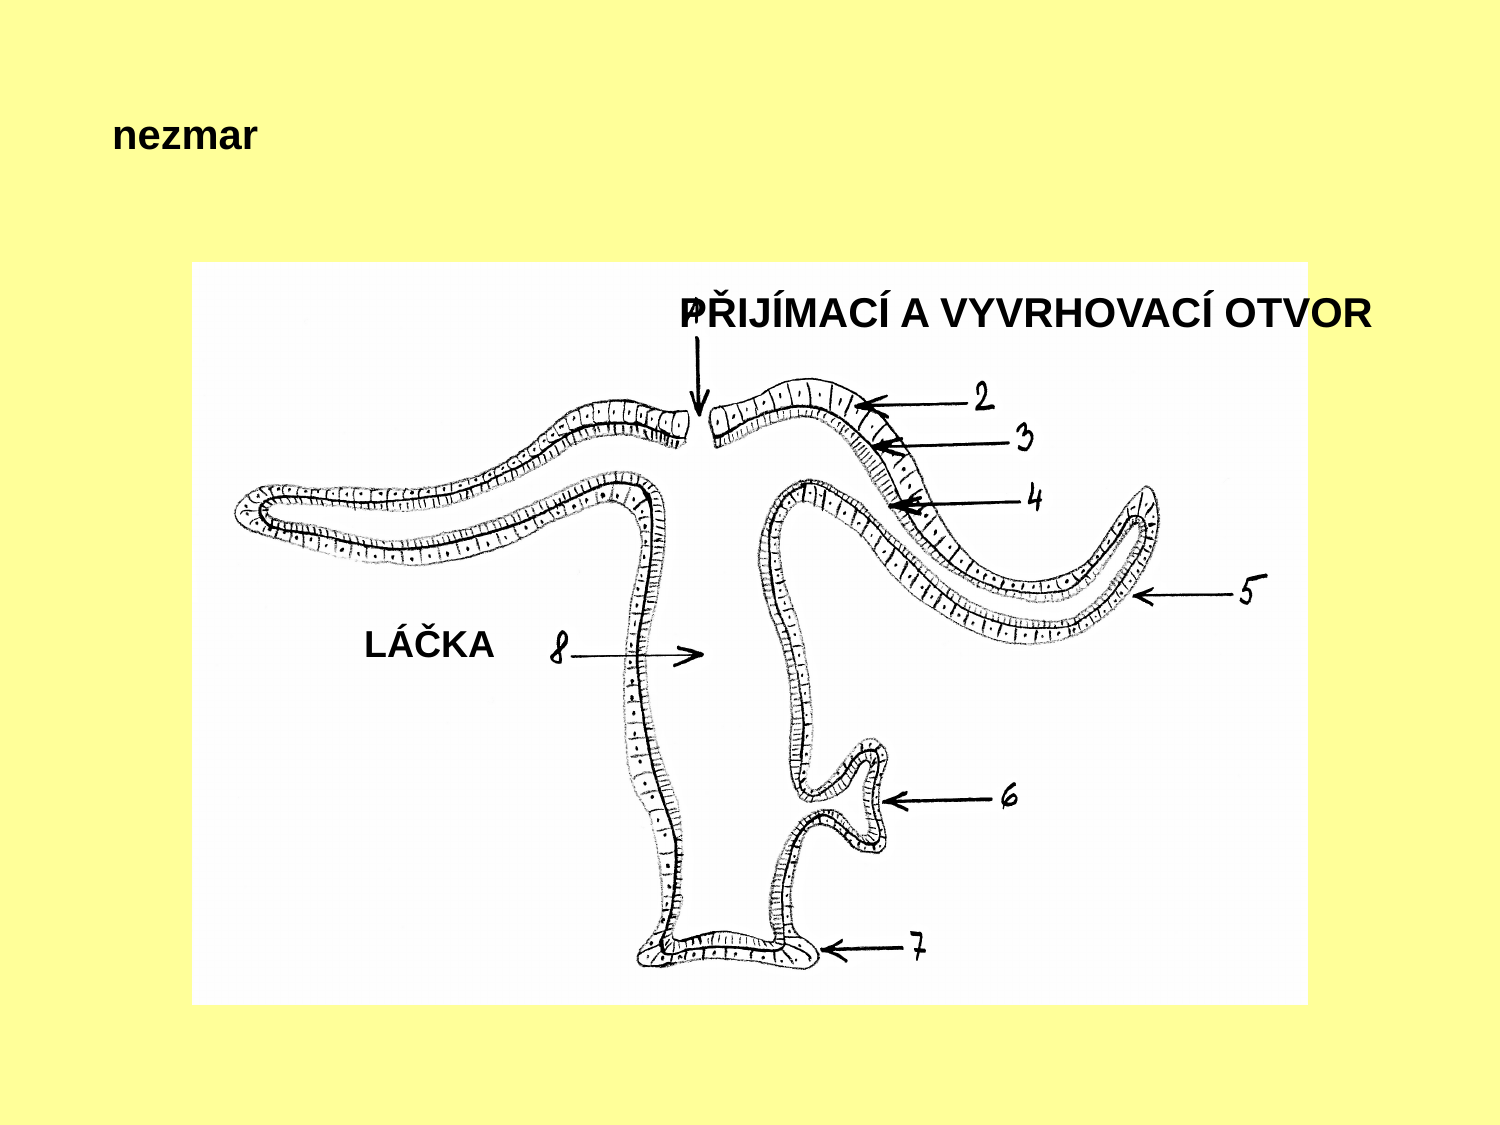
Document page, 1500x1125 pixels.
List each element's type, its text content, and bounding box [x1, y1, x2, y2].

text_box PŘIJÍMACÍ A VYVRHOVACÍ OTVOR [664, 278, 1394, 344]
text_box LÁČKA [274, 612, 586, 674]
picture [192, 262, 1308, 1005]
text_box nezmar [97, 100, 274, 166]
